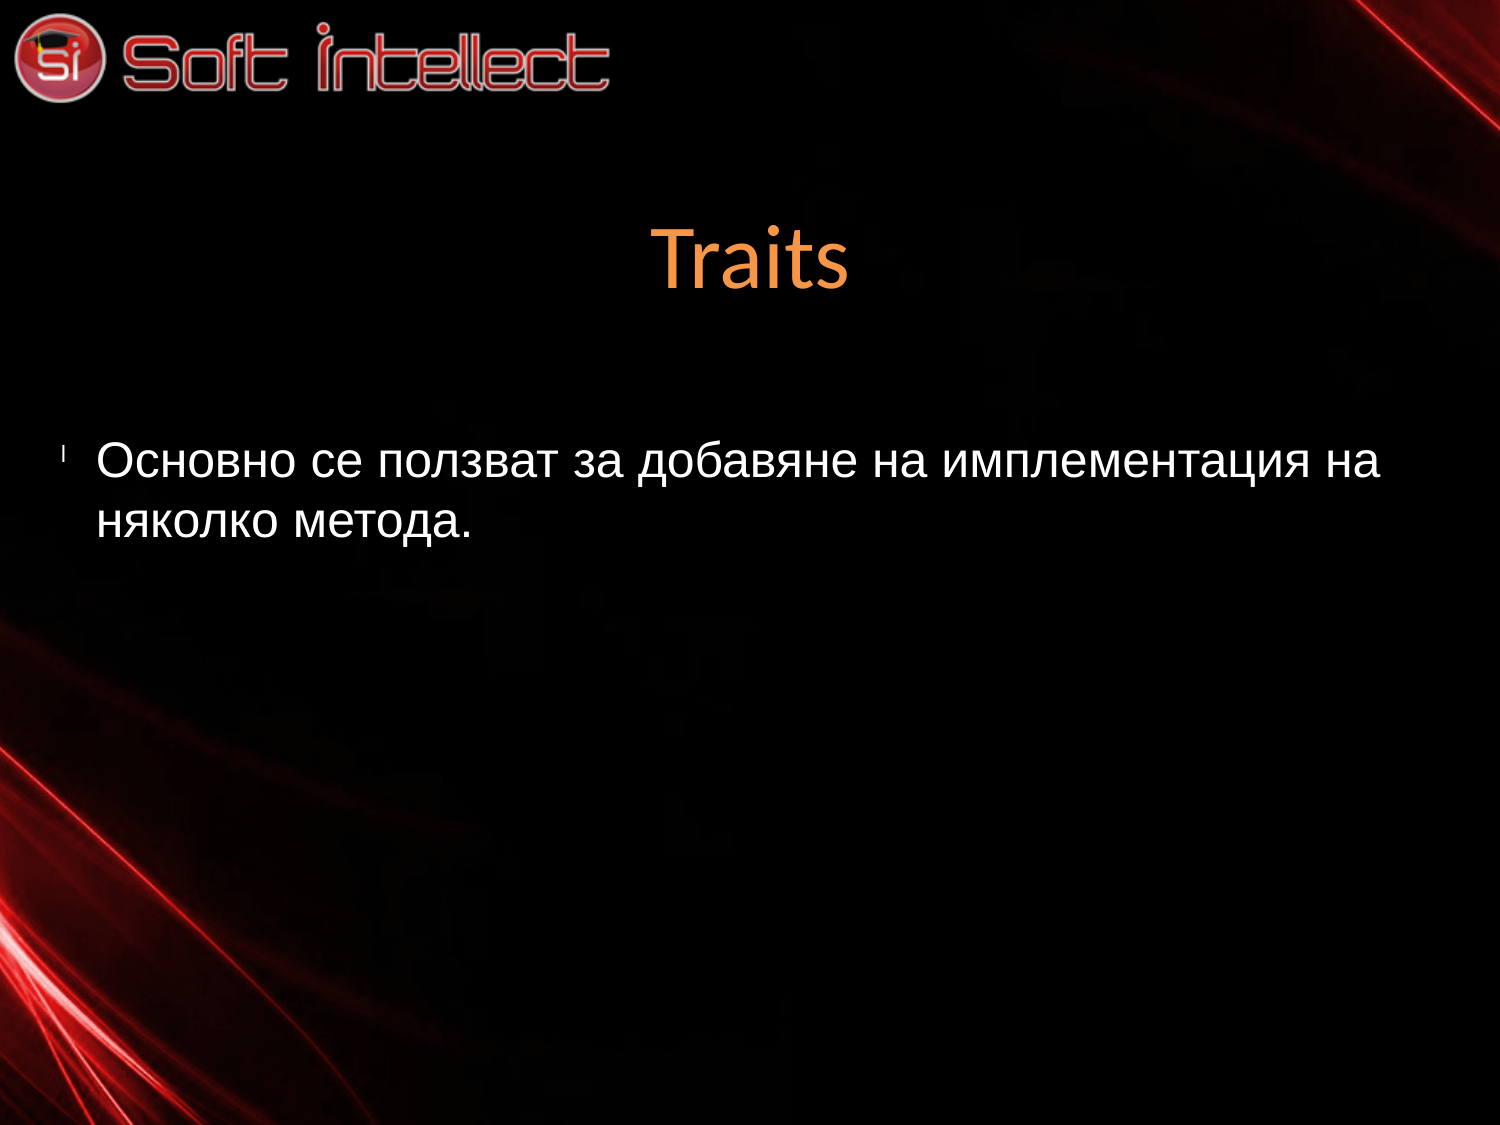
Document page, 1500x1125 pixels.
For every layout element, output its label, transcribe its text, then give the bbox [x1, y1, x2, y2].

text_box Основно се ползват за добавяне на имплементация на няколко метода. [45, 420, 1455, 660]
text_box Traits [75, 158, 1425, 346]
picture [0, 0, 1500, 1125]
